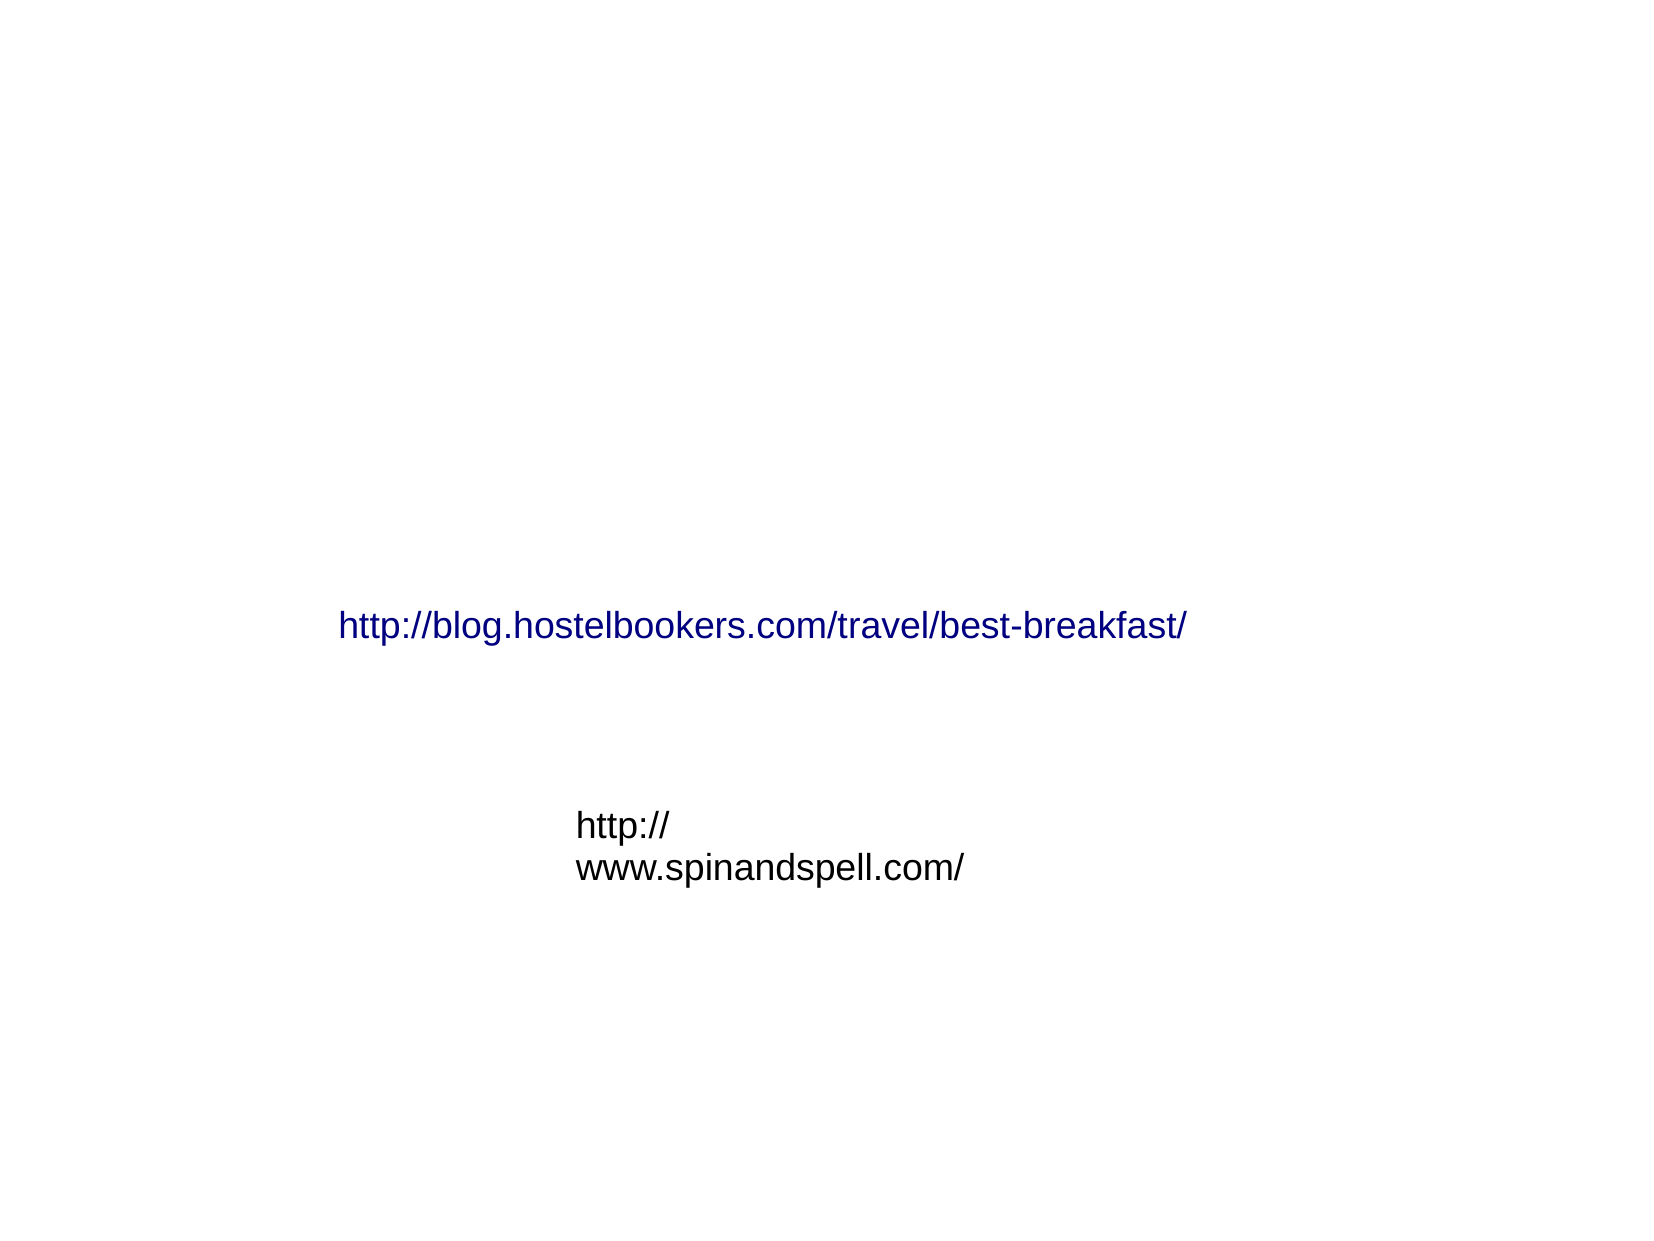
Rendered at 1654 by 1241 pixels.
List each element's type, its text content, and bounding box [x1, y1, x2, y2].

text_box http://www.spinandspell.com/ [561, 797, 1072, 1002]
text_box http://blog.hostelbookers.com/travel/best-breakfast/ [323, 596, 1359, 1004]
